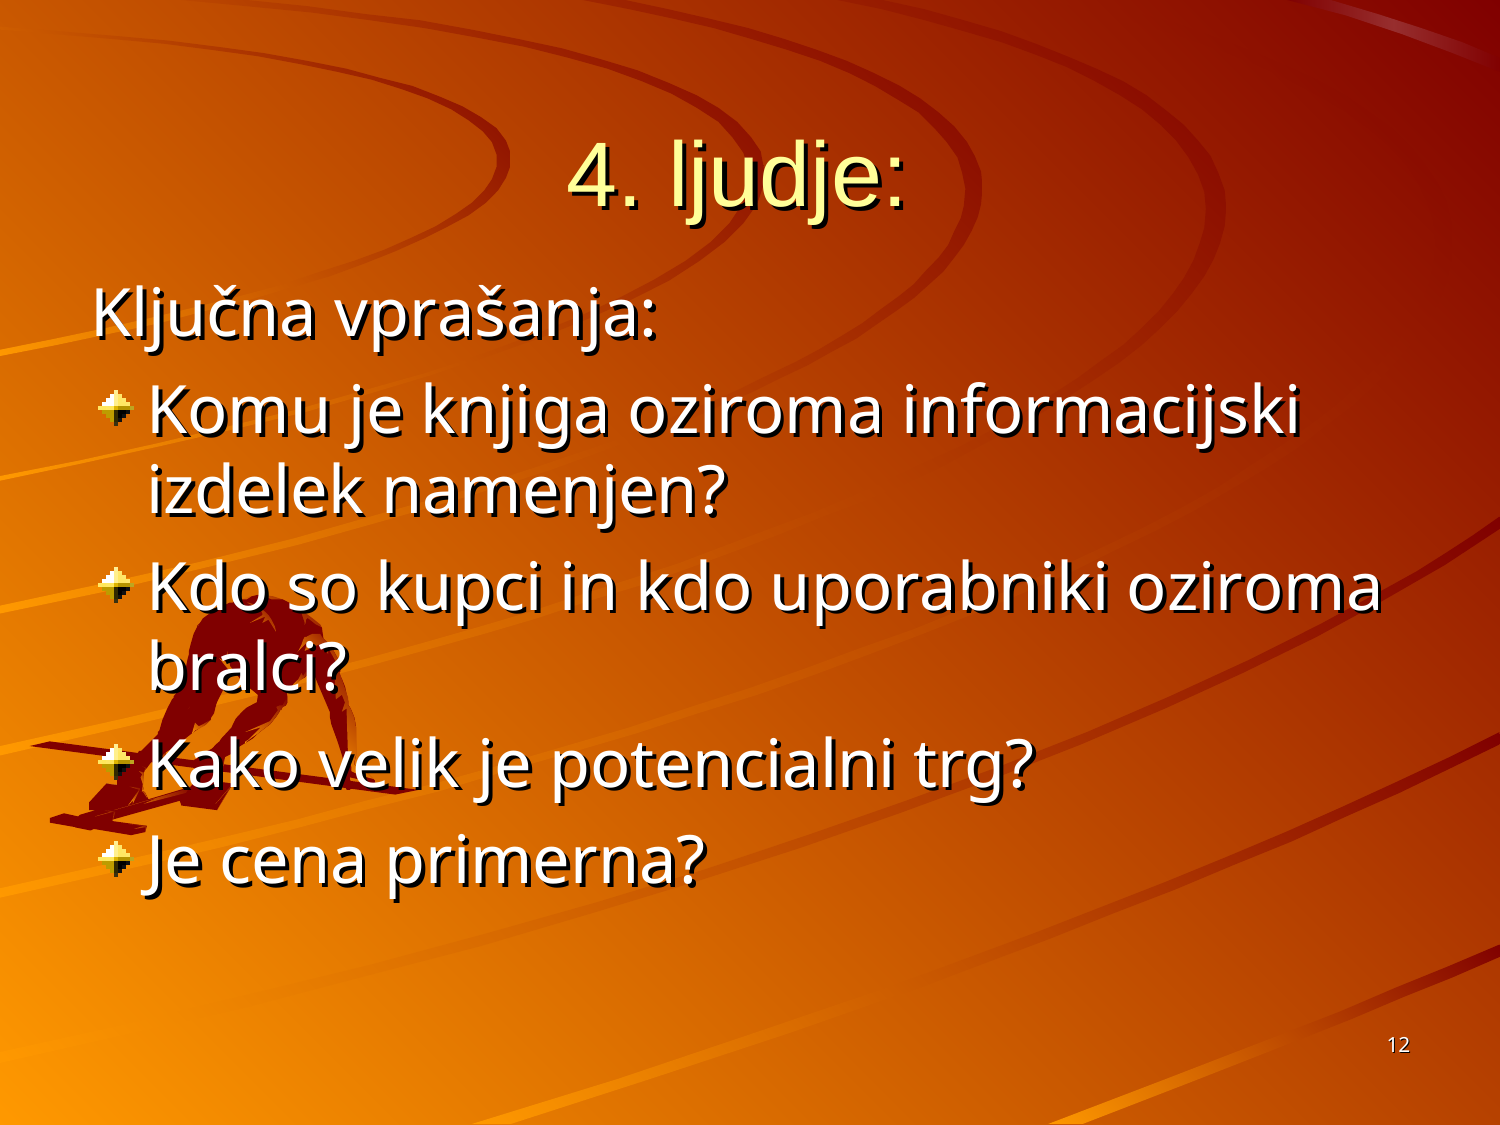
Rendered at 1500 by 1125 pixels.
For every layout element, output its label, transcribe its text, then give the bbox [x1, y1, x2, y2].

title 4. ljudje: [75, 25, 1426, 233]
text_box <number> [1074, 1024, 1426, 1100]
list Ključna vprašanja: Komu je knjiga oziroma informacijski izdelek namenjen? Kdo so kupci in kdo uporabniki oziroma bralci? Kako velik je potencialni trg? Je cena primerna? [75, 262, 1426, 1006]
